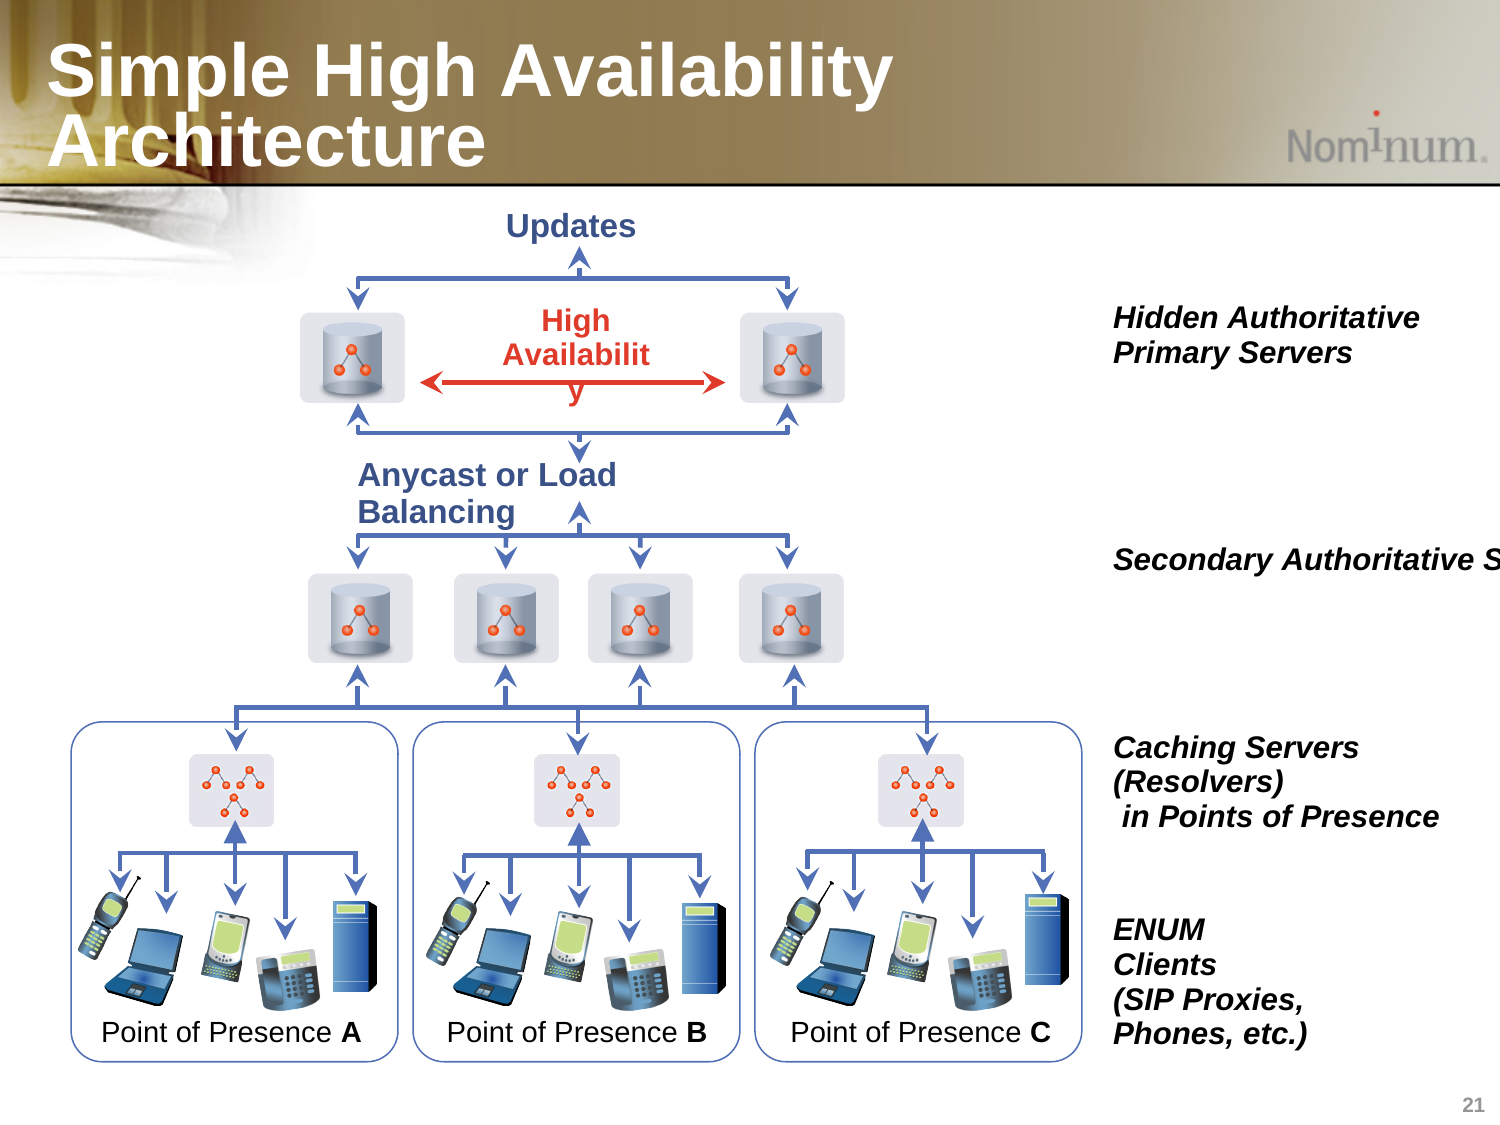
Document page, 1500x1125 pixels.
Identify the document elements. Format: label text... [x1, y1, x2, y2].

text_box Updates [491, 199, 652, 253]
picture [0, 0, 1500, 1125]
text_box Point of Presence B [431, 1008, 723, 1057]
text_box High Availability [480, 385, 673, 415]
text_box ENUM Clients (SIP Proxies, Phones, etc.) [1098, 904, 1333, 1060]
text_box Caching Servers (Resolvers) in Points of Presence [1098, 722, 1456, 843]
title Simple High Availability Architecture [31, 23, 1320, 196]
text_box Point of Presence A [86, 1008, 377, 1057]
text_box Hidden Authoritative Primary Servers [1098, 292, 1436, 378]
text_box Secondary Authoritative Servers [1098, 534, 1500, 585]
text_box Point of Presence C [775, 1008, 1067, 1057]
text_box High Availability [480, 295, 673, 380]
text_box Anycast or Load Balancing [342, 448, 799, 539]
